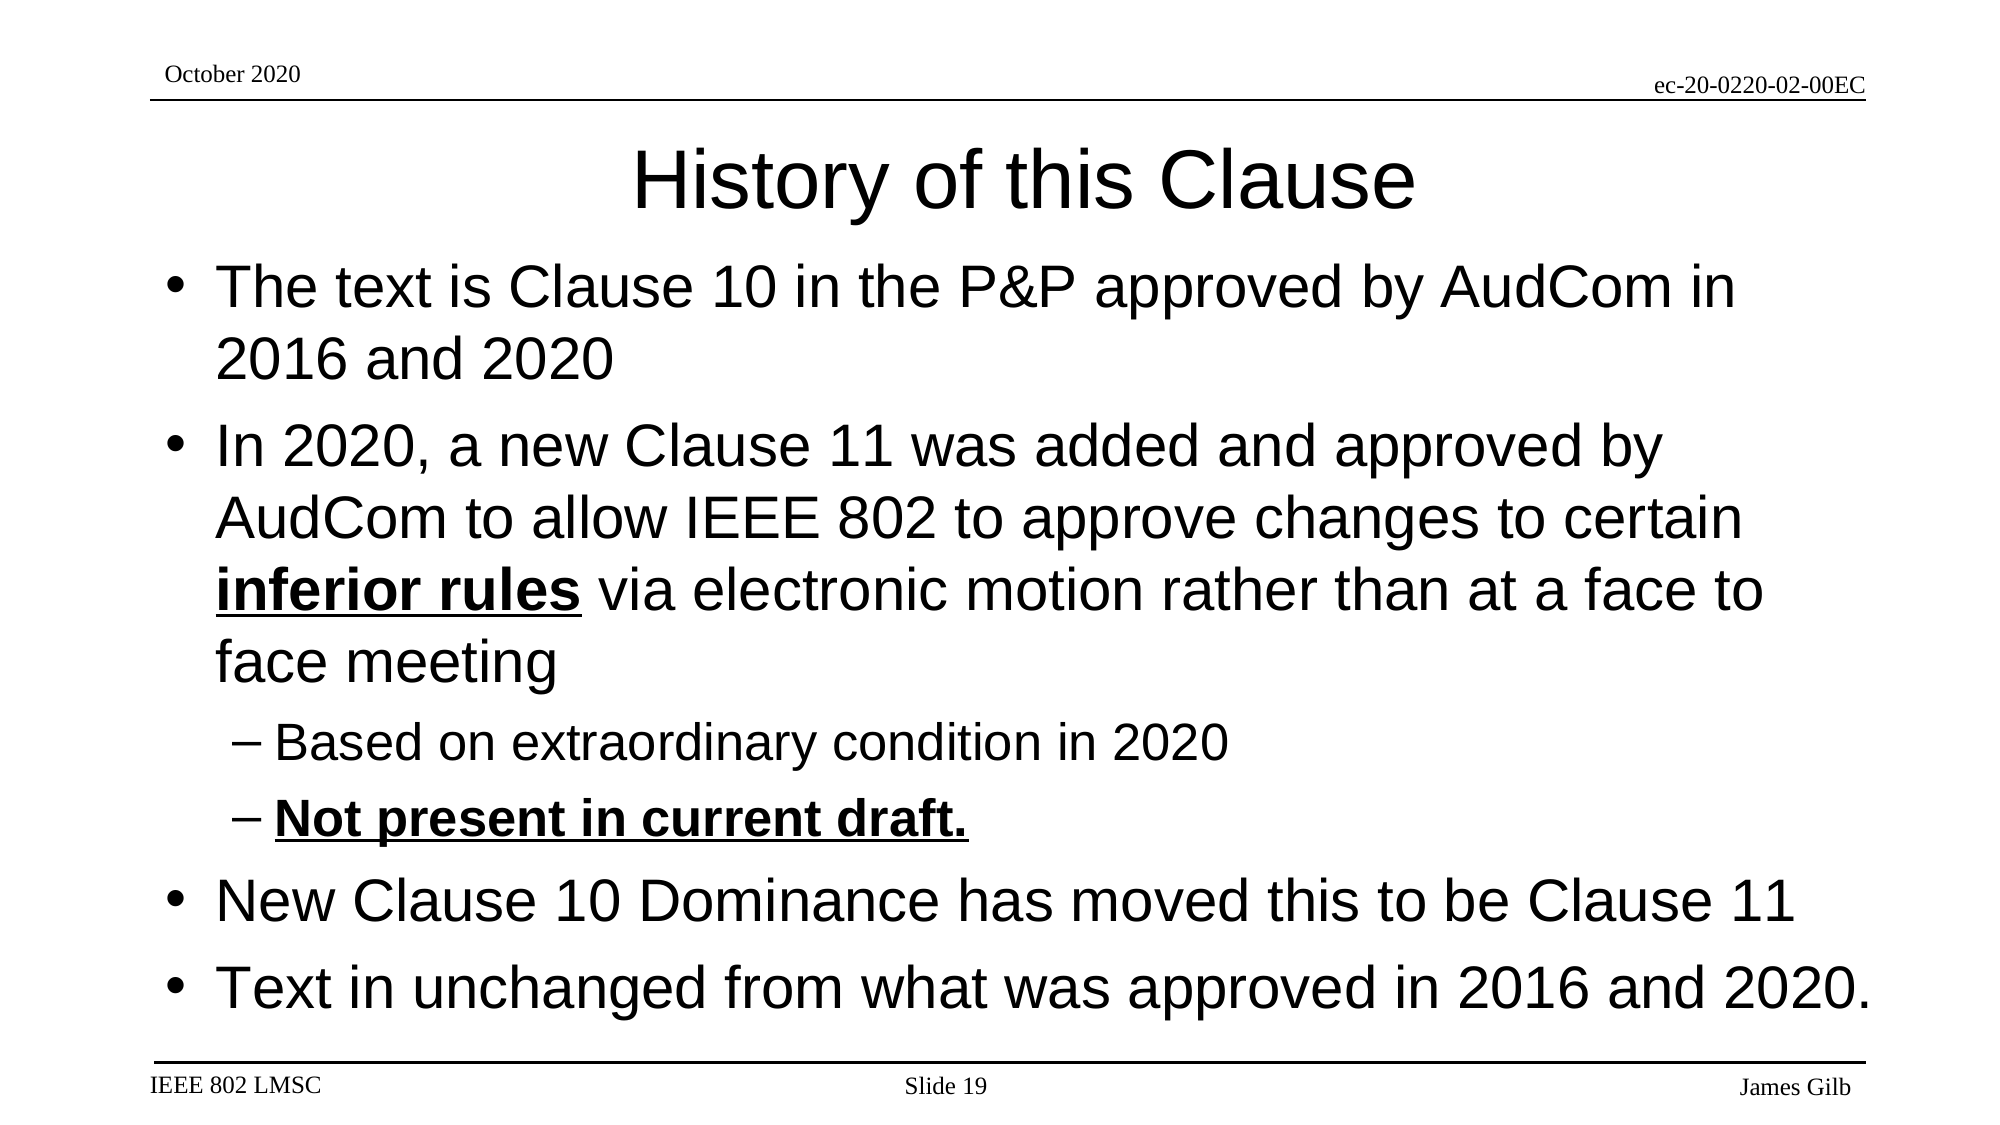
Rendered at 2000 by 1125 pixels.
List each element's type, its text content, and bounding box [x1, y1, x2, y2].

list The text is Clause 10 in the P&P approved by AudCom in 2016 and 2020 In 2020, a new Clause 11 was added and approved by AudCom to allow IEEE 802 to approve changes to certain inferior rules via electronic motion rather than at a face to face meeting Based on extraordinary condition in 2020 Not present in current draft. New Clause 10 Dominance has moved this to be Clause 11 Text in unchanged from what was approved in 2016 and 2020. [149, 239, 1900, 1051]
title History of this Clause [149, 112, 1900, 238]
